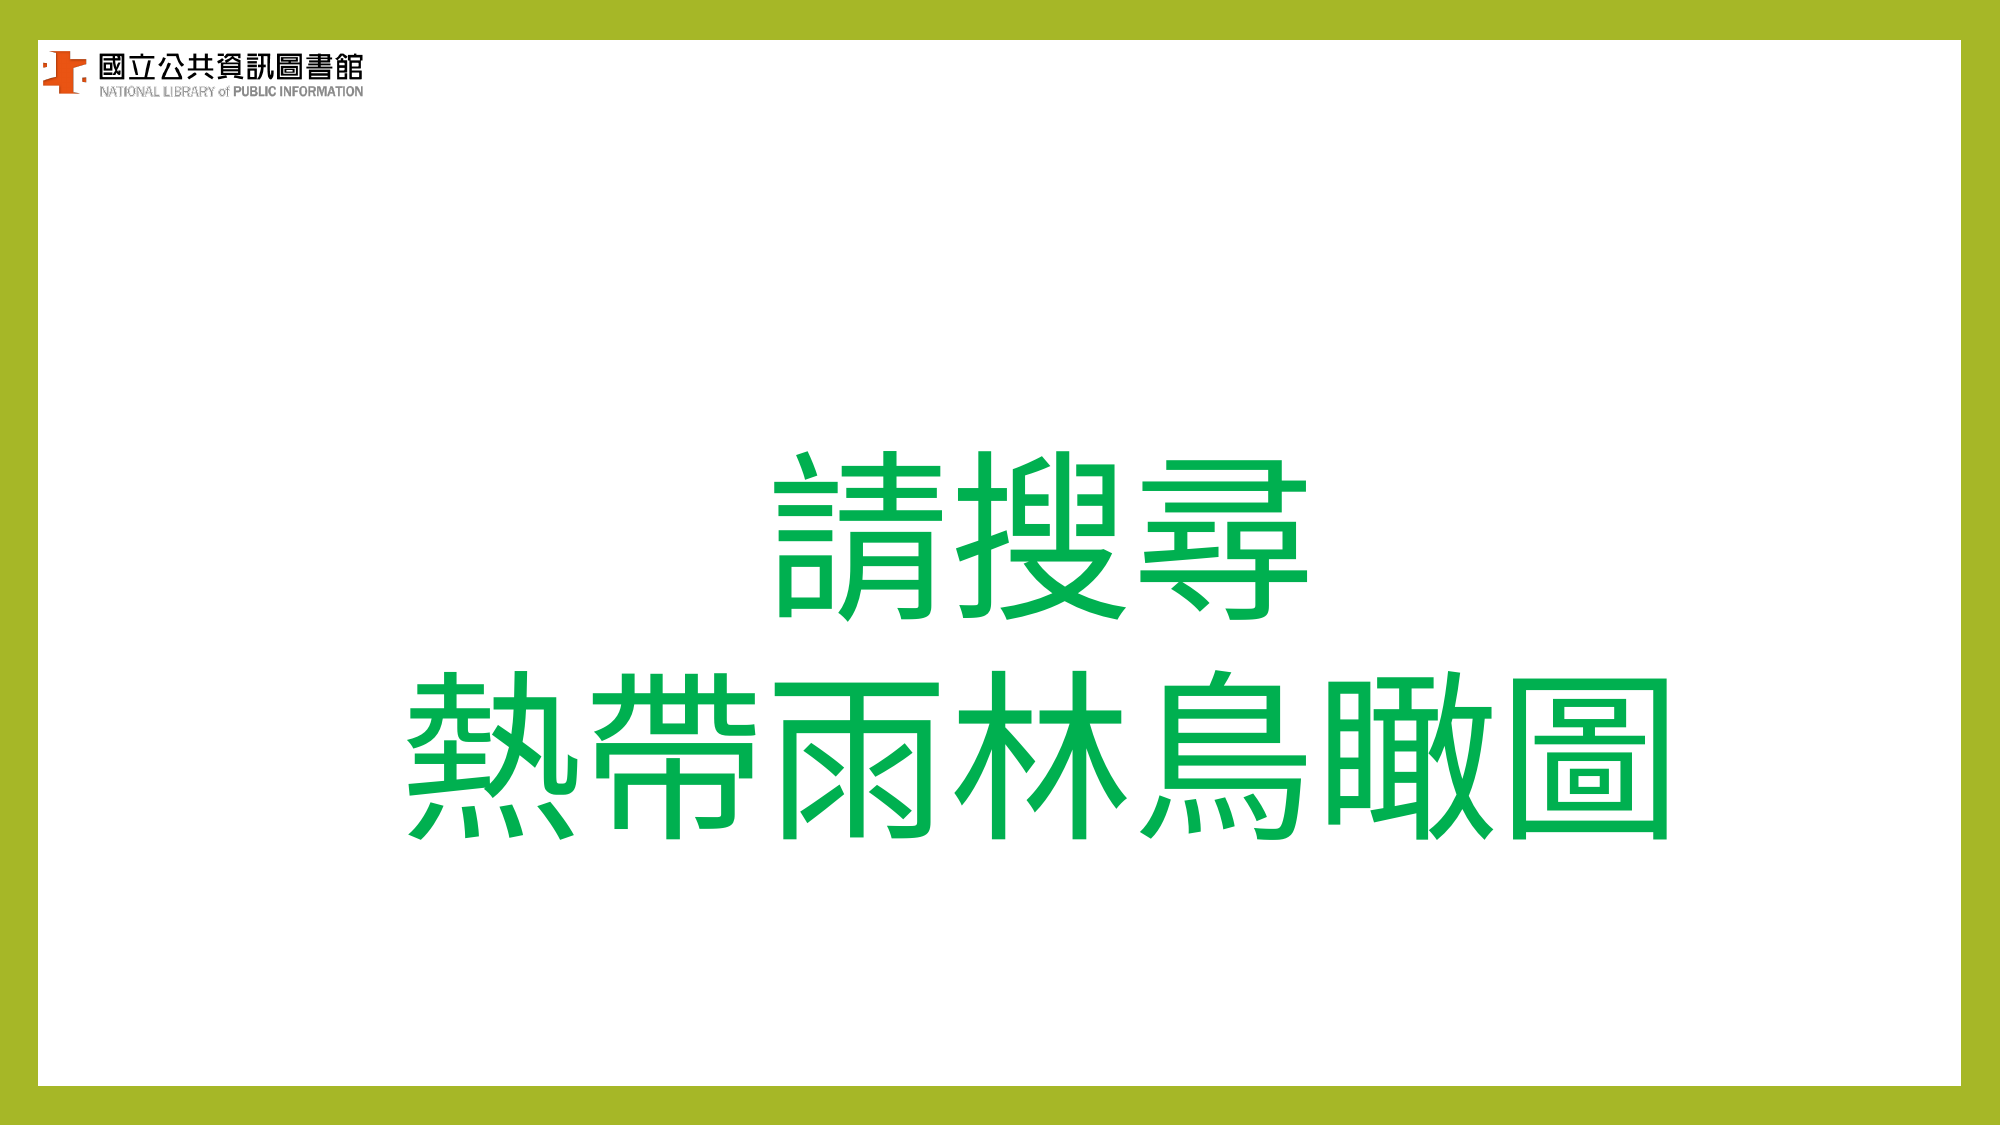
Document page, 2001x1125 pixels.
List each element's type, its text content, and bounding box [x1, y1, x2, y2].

text_box 請搜尋 熱帶雨林鳥瞰圖 [377, 414, 1704, 875]
